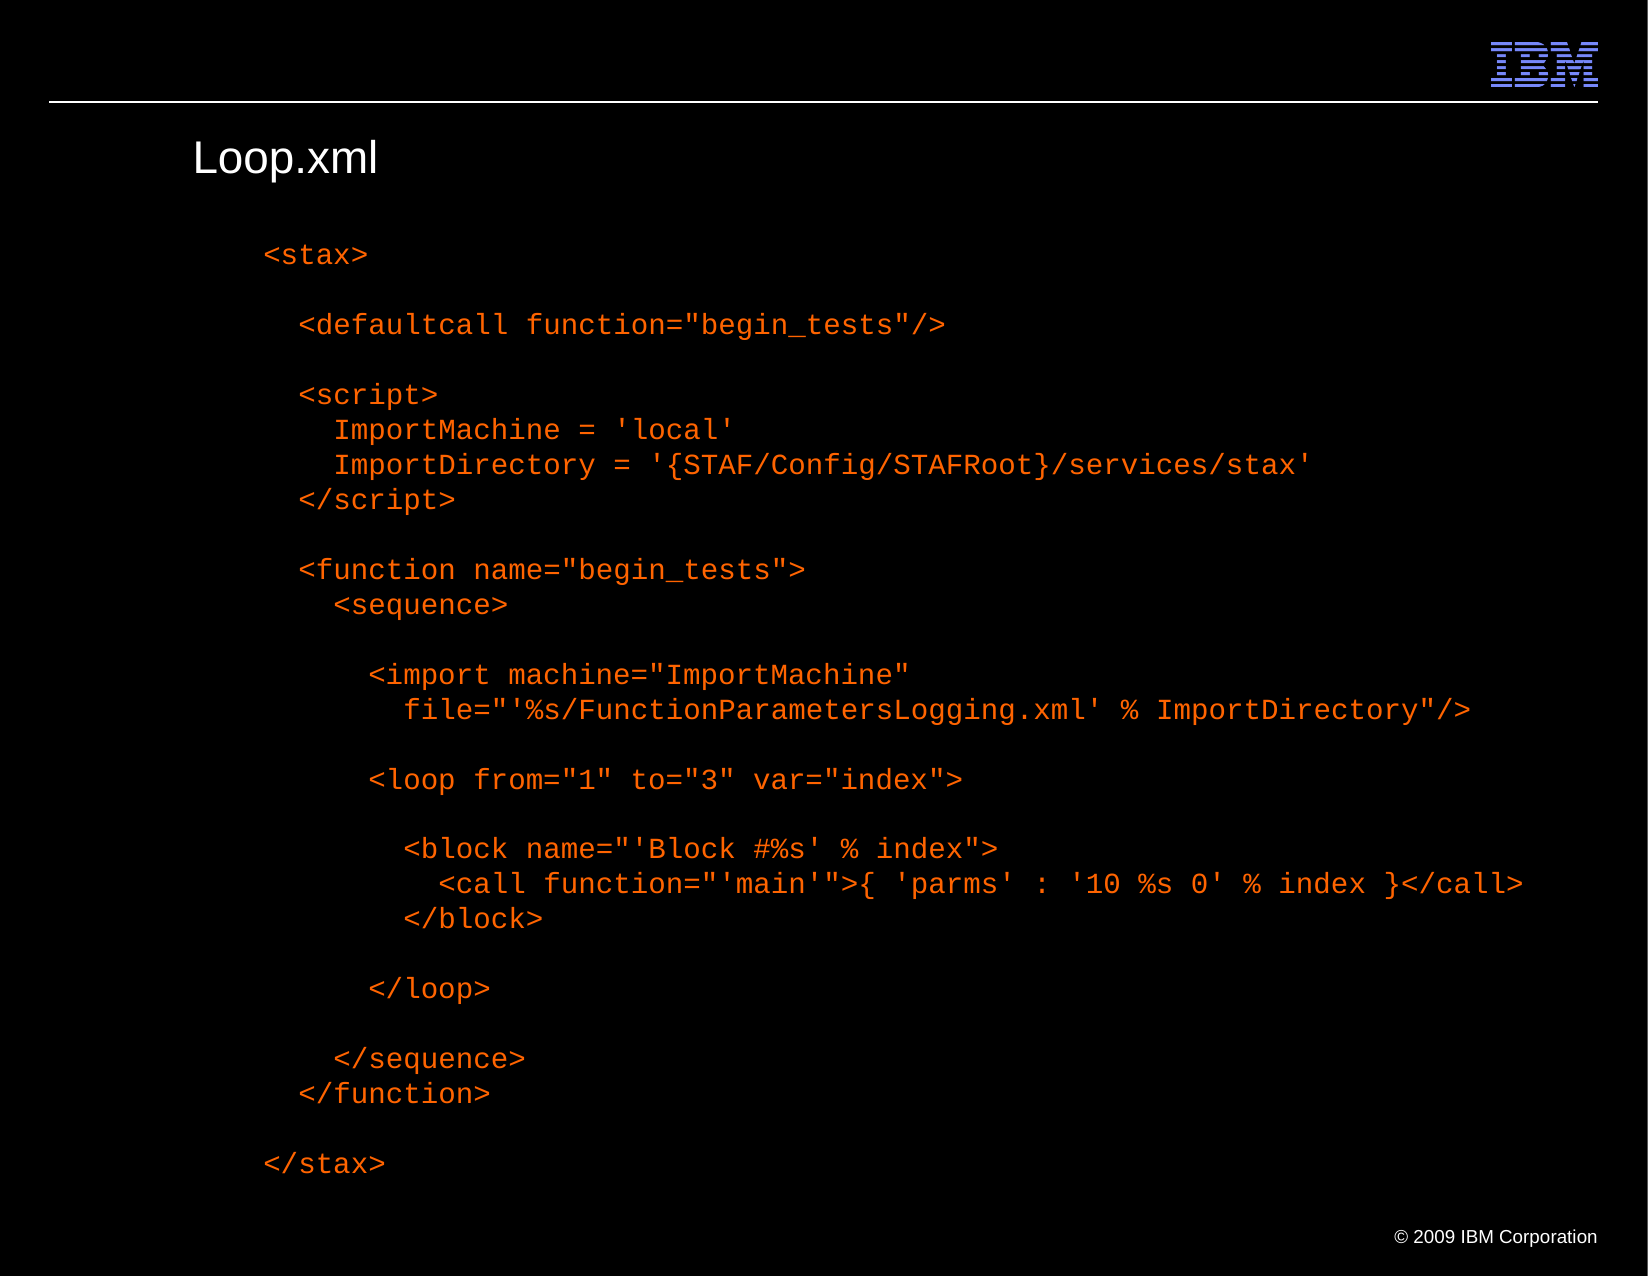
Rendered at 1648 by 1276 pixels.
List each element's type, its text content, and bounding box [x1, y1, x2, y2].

title Loop.xml [175, 125, 1648, 219]
picture [1491, 42, 1598, 87]
text_box <stax> <defaultcall function="begin_tests"/> <script> ImportMachine = 'local' ImportDirectory = '{STAF/Config/STAFRoot}/services/stax' </script> <function name="begin_tests"> <sequence> <import machine="ImportMachine" file="'%s/FunctionParametersLogging.xml' % ImportDirectory"/> <loop from="1" to="3" var="index"> <block name="'Block #%s' % index"> <call function="'main'">{ 'parms' : '10 %s 0' % index }</call> </block> </loop> </sequence> </function> </stax> [248, 227, 1648, 1258]
